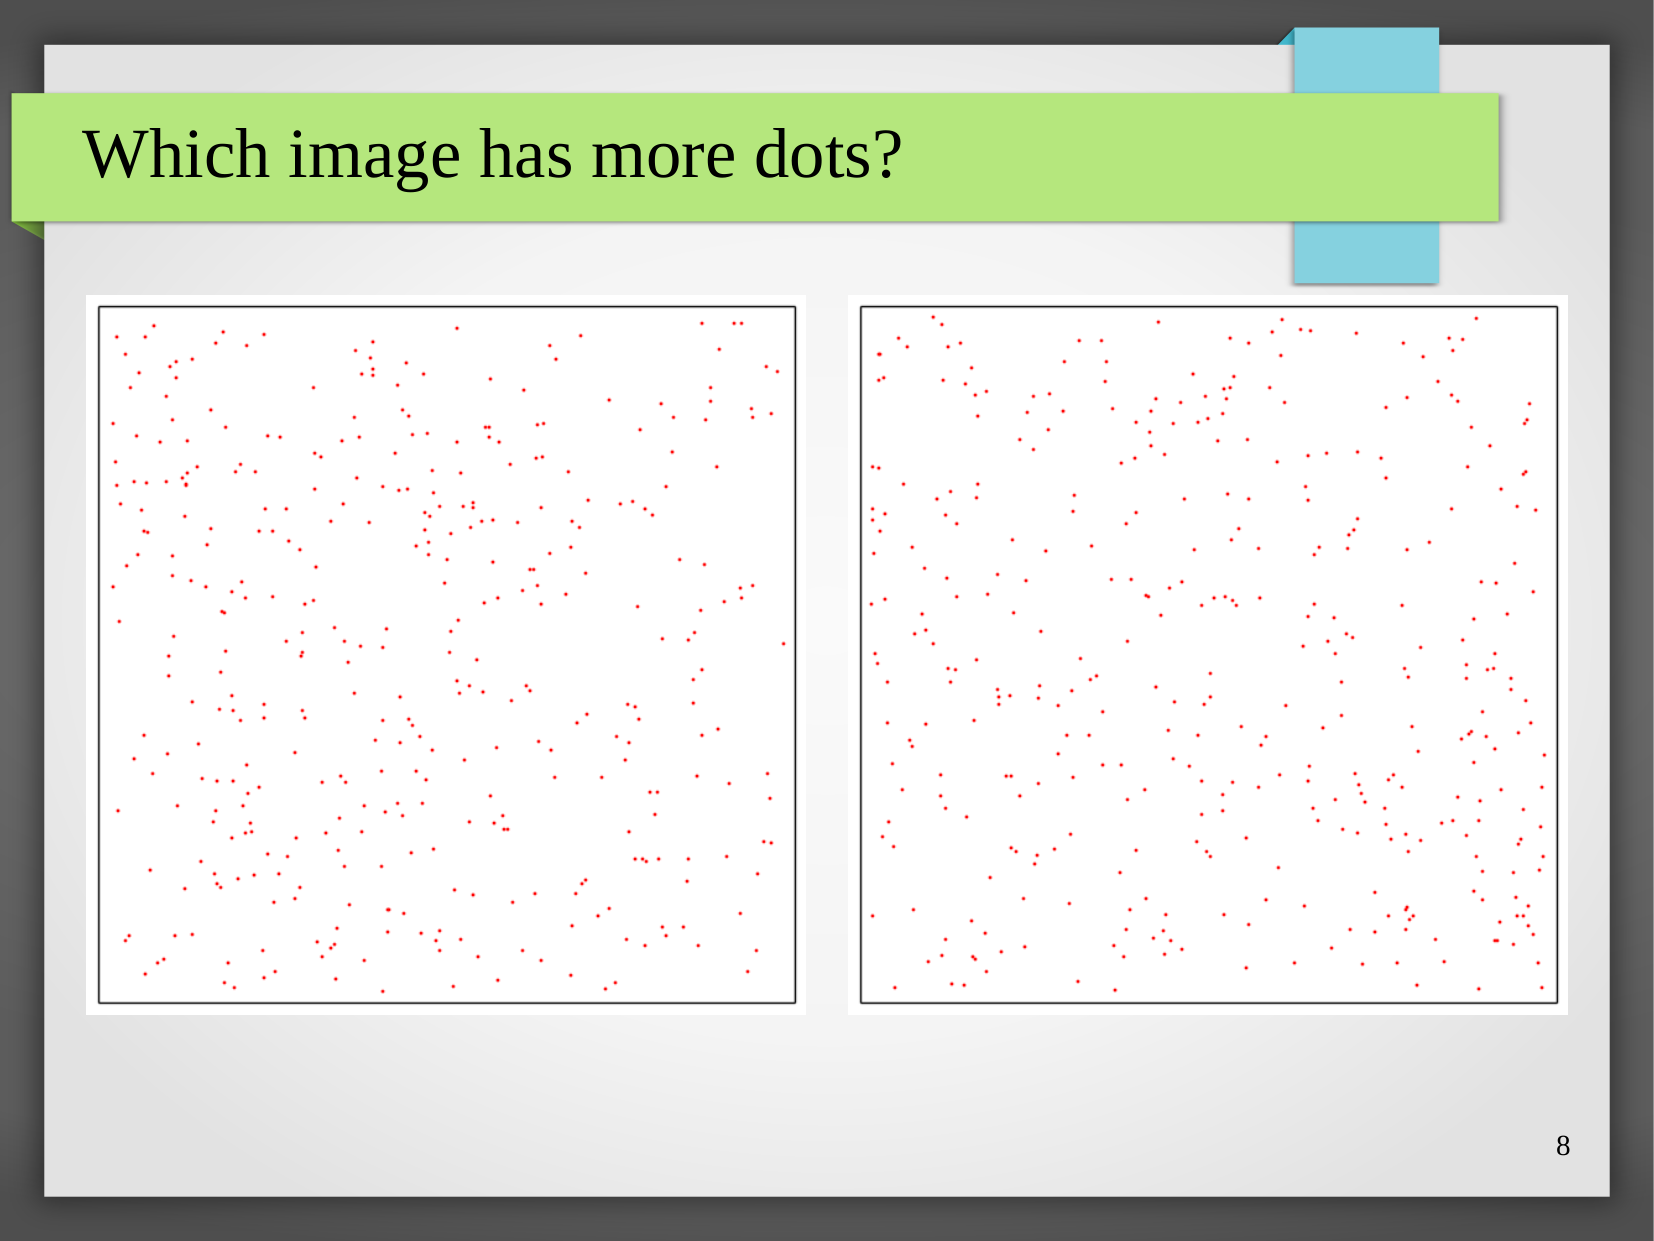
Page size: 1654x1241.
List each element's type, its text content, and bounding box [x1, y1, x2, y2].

picture [0, 0, 1654, 1241]
title Which image has more dots? [82, 94, 1264, 213]
